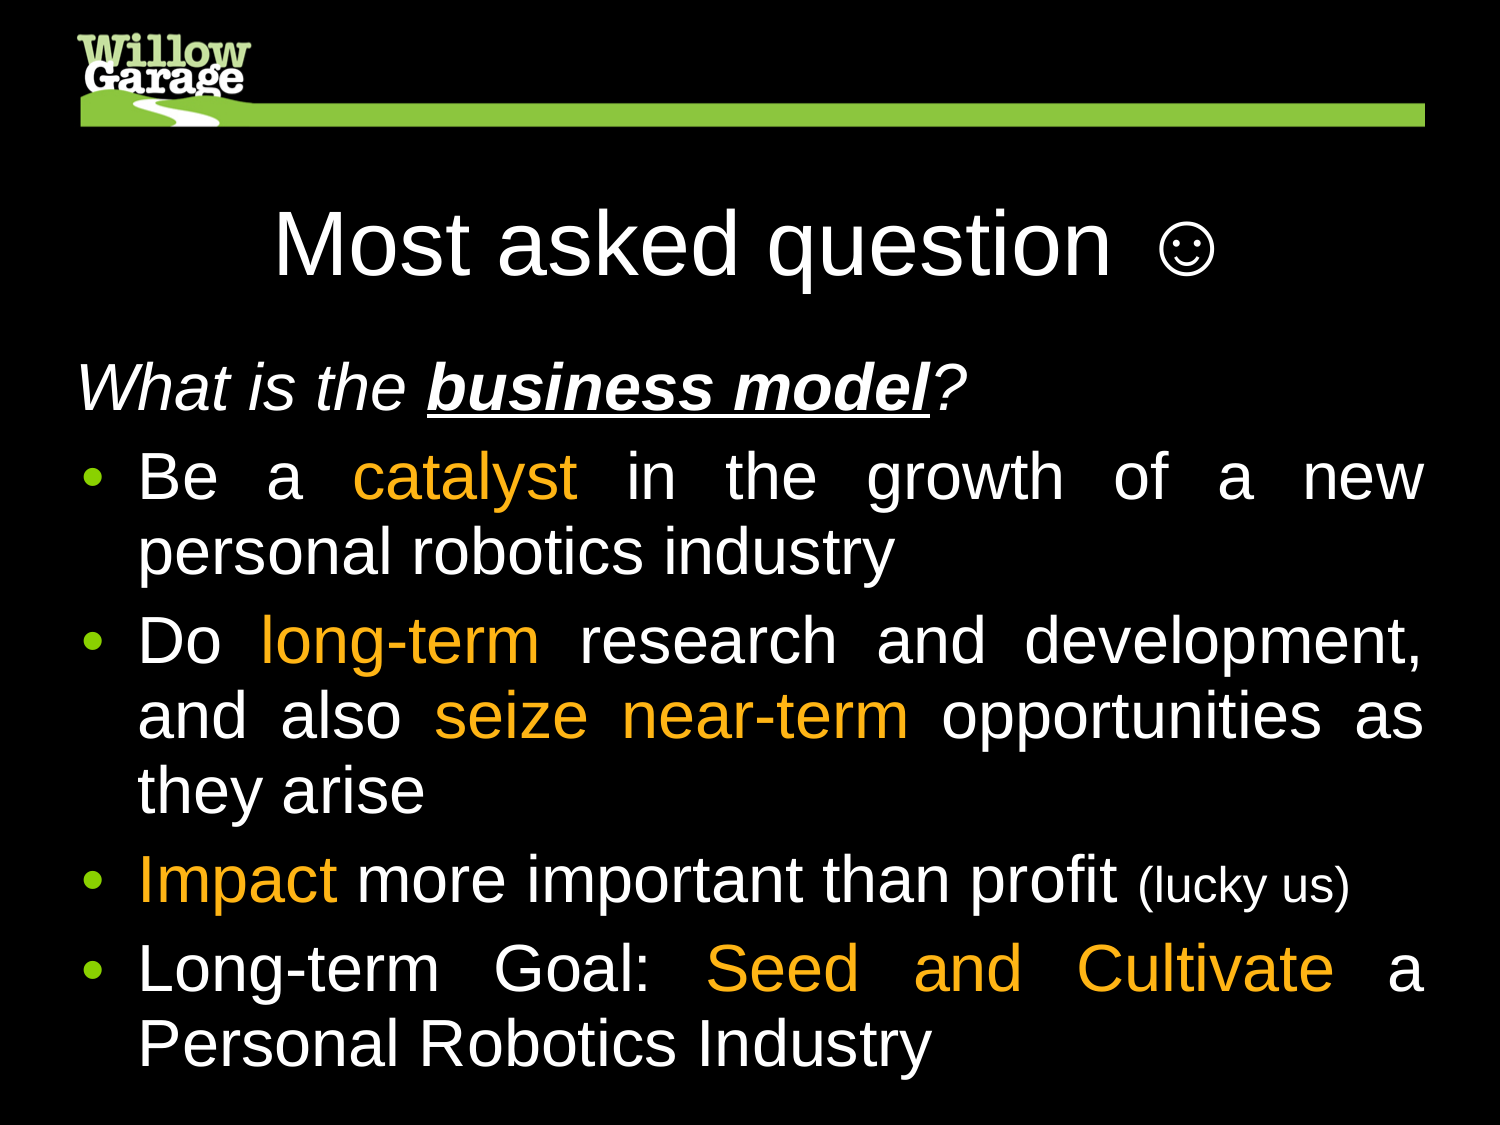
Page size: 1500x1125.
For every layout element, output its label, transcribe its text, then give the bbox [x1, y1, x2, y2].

title Most asked question ☺ [75, 144, 1426, 343]
picture [50, 0, 1425, 153]
list What is the business model? Be a catalyst in the growth of a new personal robotics industry Do long-term research and development, and also seize near-term opportunities as they arise Impact more important than profit (lucky us) Long-term Goal: Seed and Cultivate a Personal Robotics Industry [75, 349, 1426, 1100]
